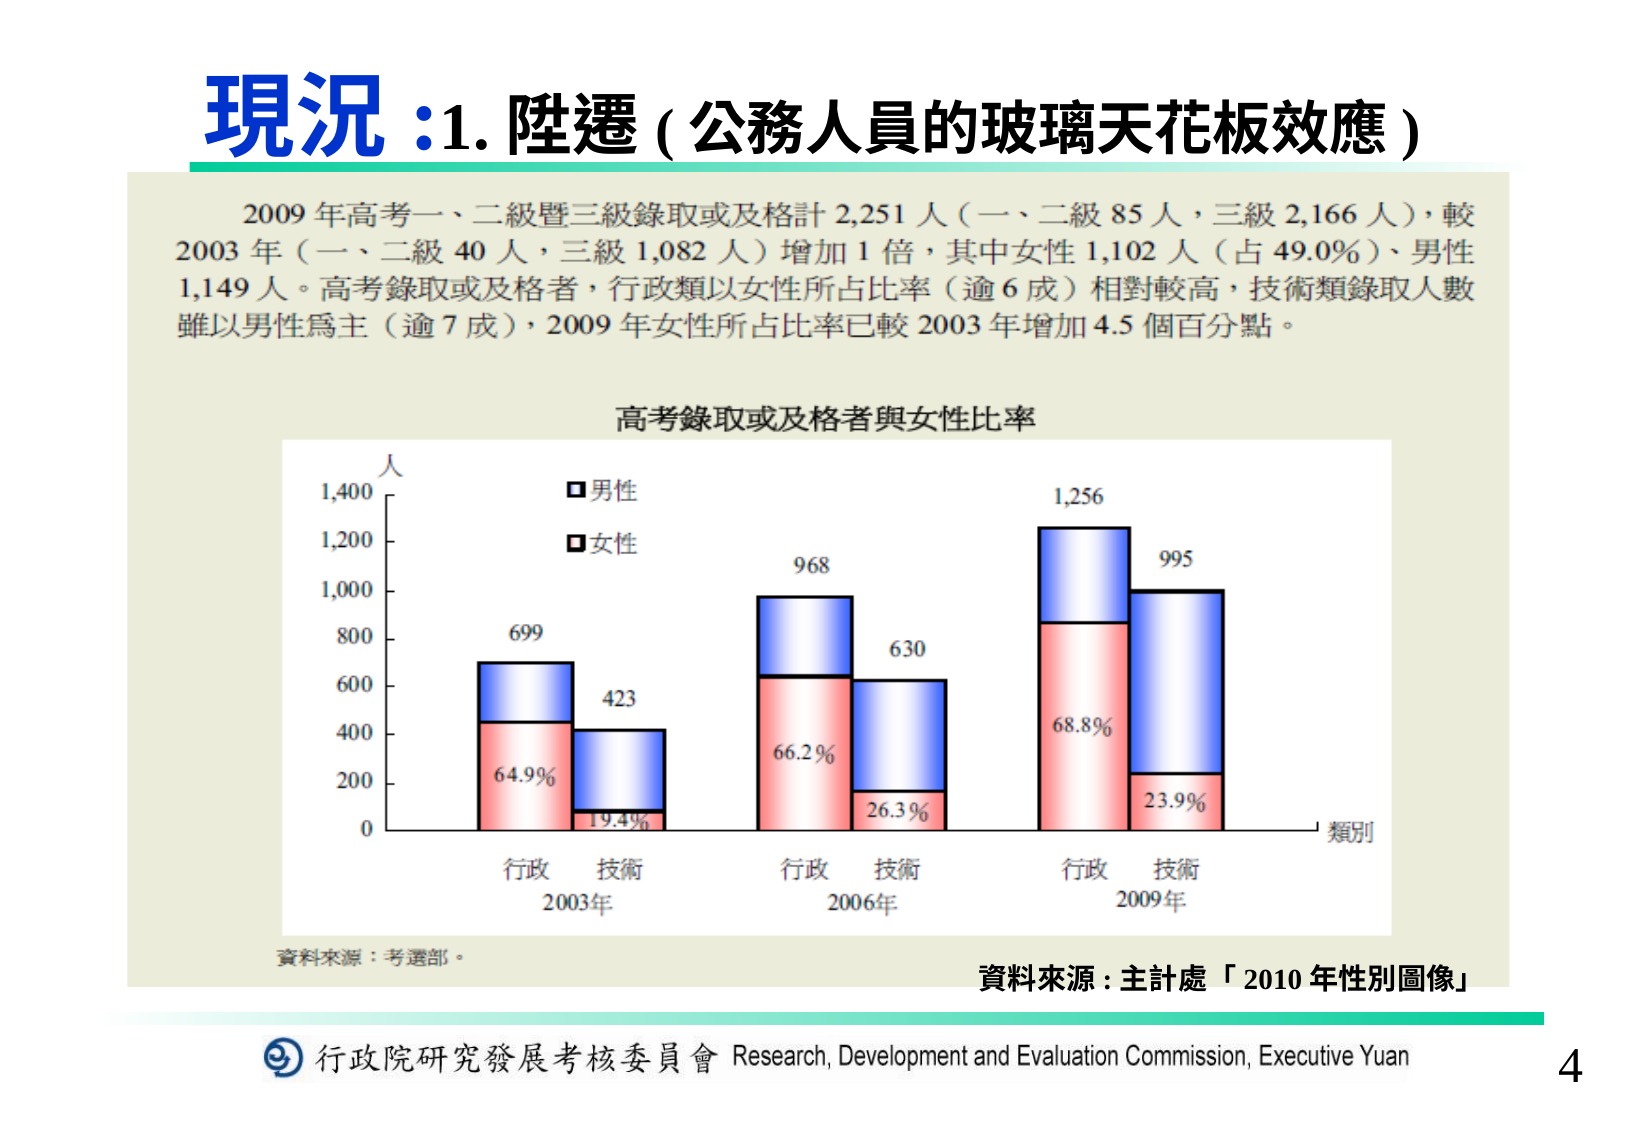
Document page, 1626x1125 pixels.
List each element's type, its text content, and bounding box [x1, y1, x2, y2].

picture [262, 1035, 1415, 1083]
title 現況:1.陞遷(公務人員的玻璃天花板效應) [121, 37, 1504, 188]
picture [127, 172, 1510, 987]
text_box 資料來源:主計處「2010年性別圖像」 [942, 952, 1522, 1003]
